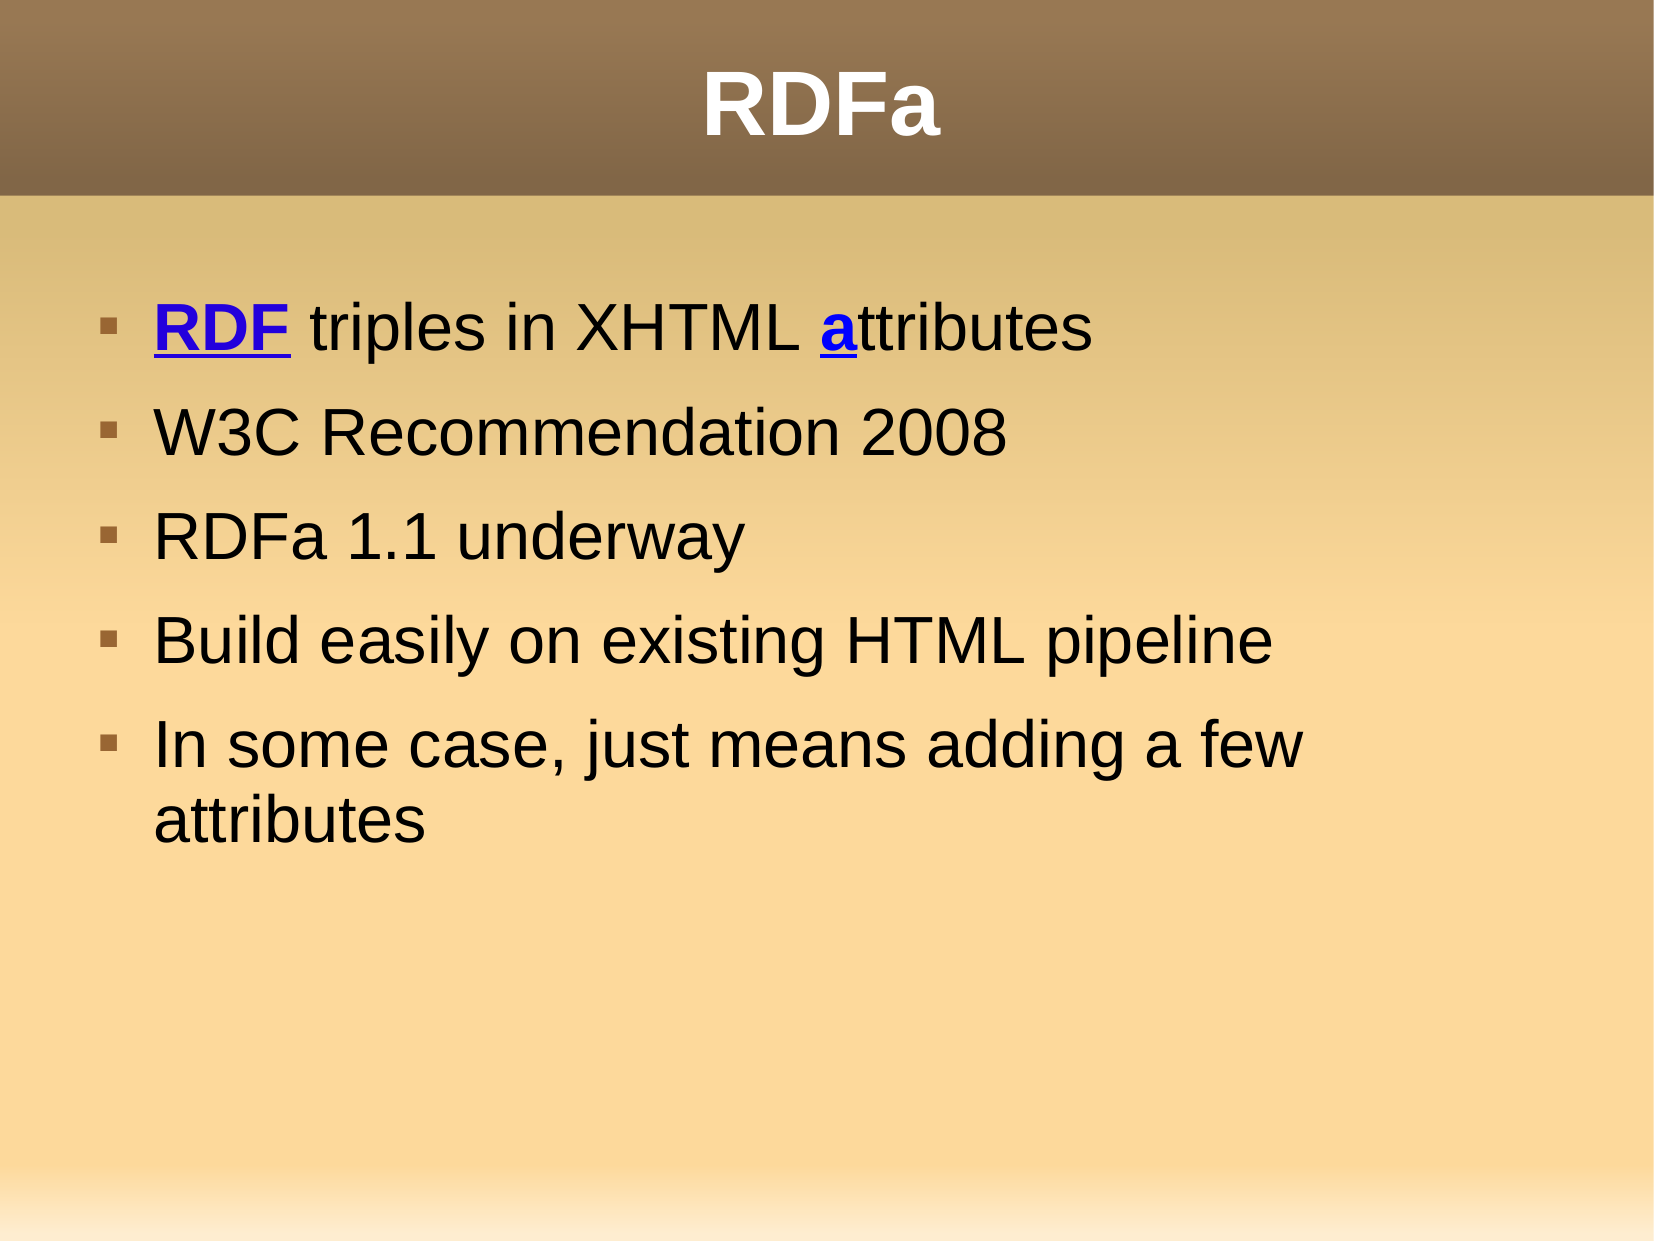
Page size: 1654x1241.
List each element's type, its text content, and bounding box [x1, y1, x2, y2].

list RDF triples in XHTML attributes W3C Recommendation 2008 RDFa 1.1 underway Build easily on existing HTML pipeline In some case, just means adding a few attributes [82, 290, 1571, 1094]
title RDFa [76, 7, 1565, 200]
picture [0, 0, 1654, 1241]
